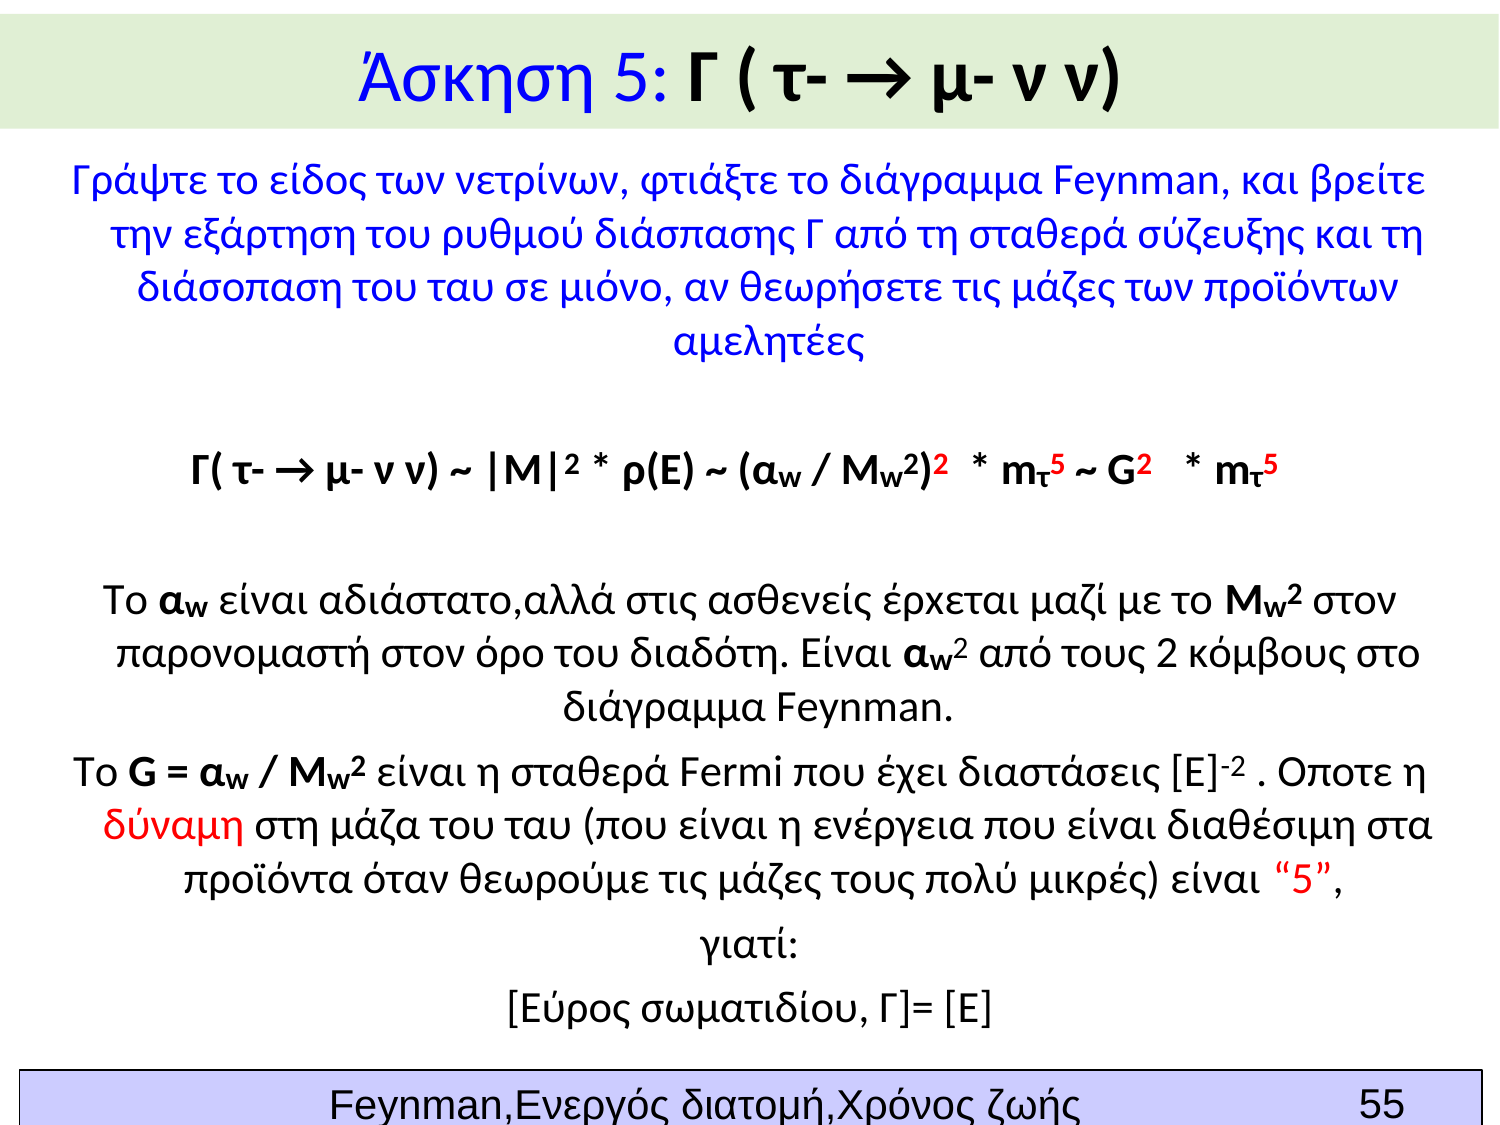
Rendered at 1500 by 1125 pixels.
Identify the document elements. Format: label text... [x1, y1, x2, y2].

title Άσκηση 5: Γ ( τ- → μ- ν ν) [0, 13, 1499, 129]
list Γράψτε το είδος των νετρίνων, φτιάξτε το διάγραμμα Feynman, και βρείτε την εξάρτηση του ρυθμού διάσπασης Γ από τη σταθερά σύζευξης και τη διάσοπαση του ταυ σε μιόνο, αν θεωρήσετε τις μάζες των προϊόντων αμελητέες Γ( τ- → μ- ν ν) ~ |Μ|2 * ρ(Ε) ~ (αw / Mw2)2 * mτ5 ~ G2 * mτ5 Το αw είναι αδιάστατο,αλλά στις ασθενείς έρxεται μαζί με το Mw2 στον παρονομαστή στον όρο του διαδότη. Είναι αw2 από τους 2 κόμβους στο διάγραμμα Feynman. Το G = αw / Mw2 είναι η σταθερά Fermi που έχει διαστάσεις [Ε]-2 . Οποτε η δύναμη στη μάζα του ταυ (που είναι η ενέργεια που είναι διαθέσιμη στα προϊόντα όταν θεωρούμε τις μάζες τους πολύ μικρές) είναι “5”, γιατί: [Εύρος σωματιδίου, Γ]= [Ε] [37, 142, 1463, 1043]
